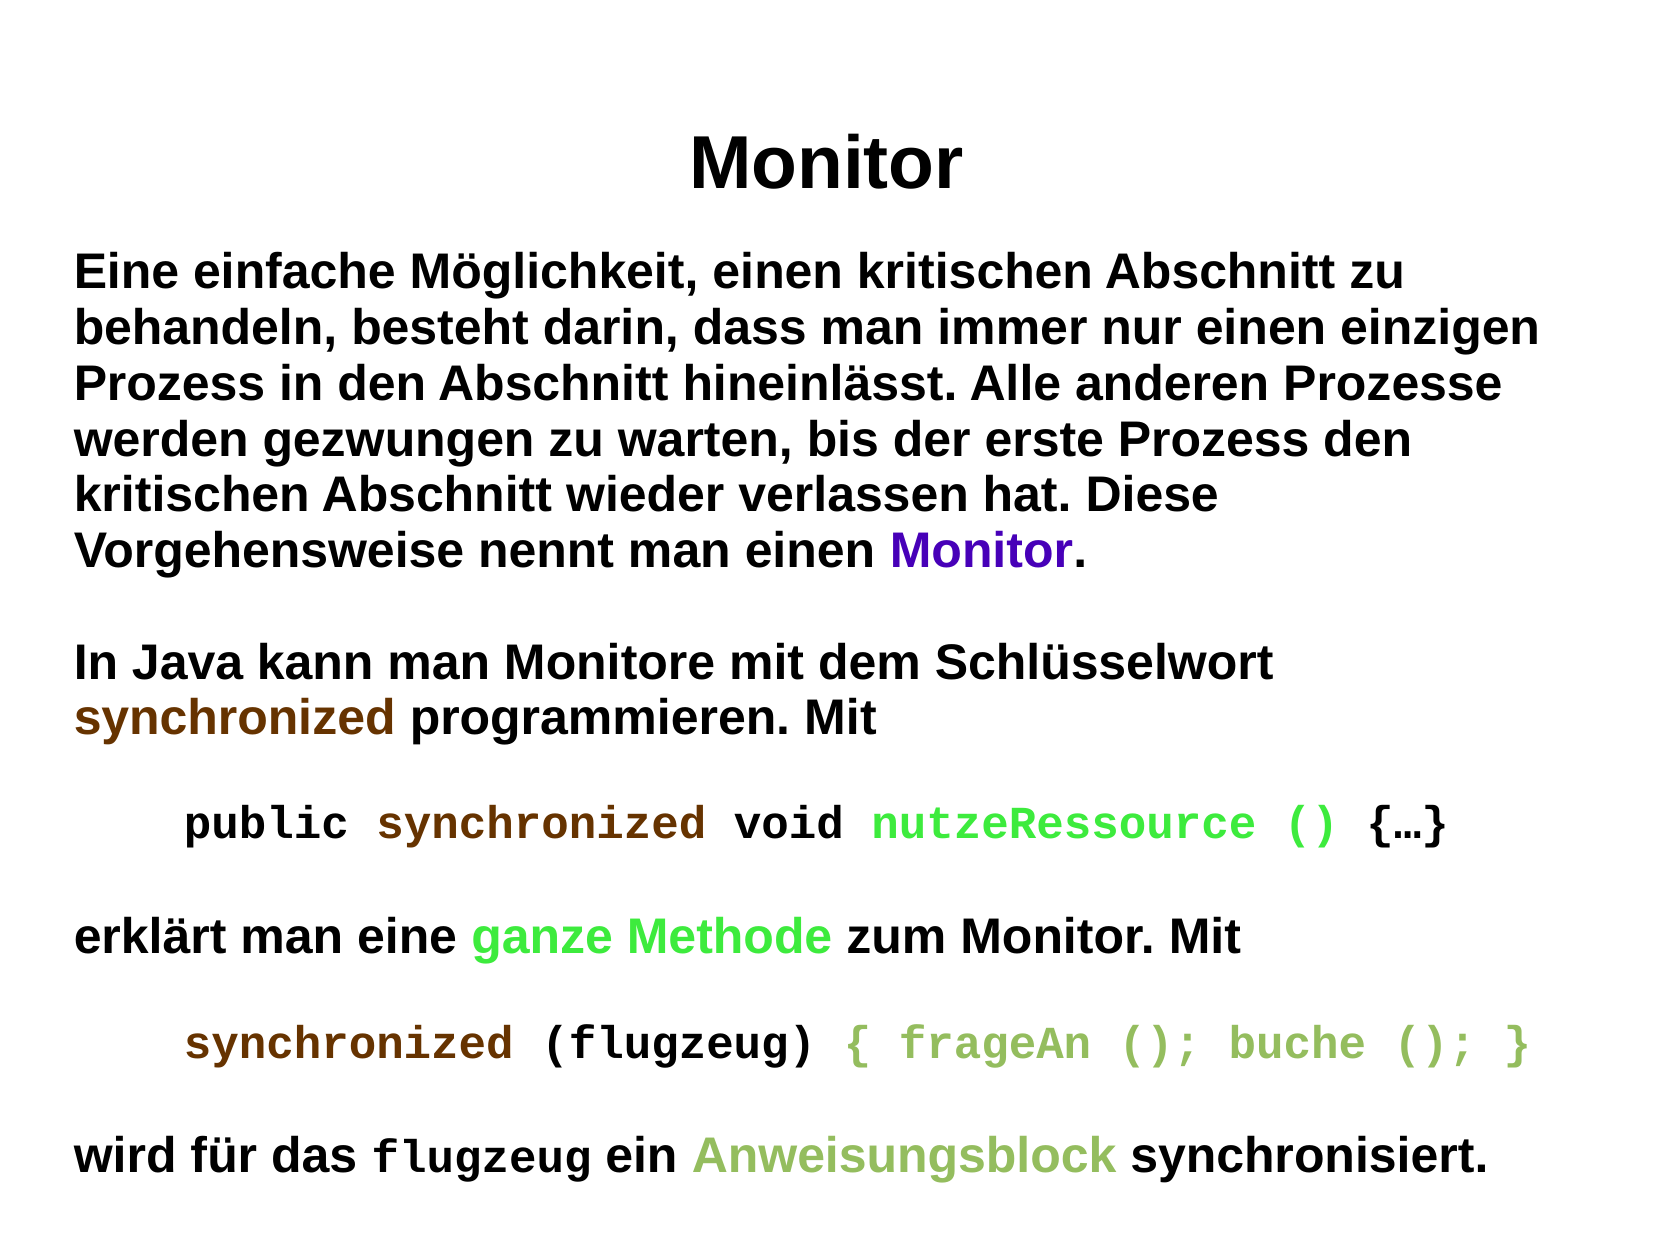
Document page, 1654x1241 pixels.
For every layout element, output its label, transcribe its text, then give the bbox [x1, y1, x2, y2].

title Monitor [88, 78, 1565, 236]
text_box Eine einfache Möglichkeit, einen kritischen Abschnitt zu behandeln, besteht darin, dass man immer nur einen einzigen Prozess in den Abschnitt hineinlässt. Alle anderen Prozesse werden gezwungen zu warten, bis der erste Prozess den kritischen Abschnitt wieder verlassen hat. Diese Vorgehensweise nennt man einen Monitor. In Java kann man Monitore mit dem Schlüsselwort synchronized programmieren. Mit public synchronized void nutzeRessource () {…} erklärt man eine ganze Methode zum Monitor. Mit synchronized (flugzeug) { frageAn (); buche (); } wird für das flugzeug ein Anweisungsblock synchronisiert. [59, 236, 1595, 1213]
